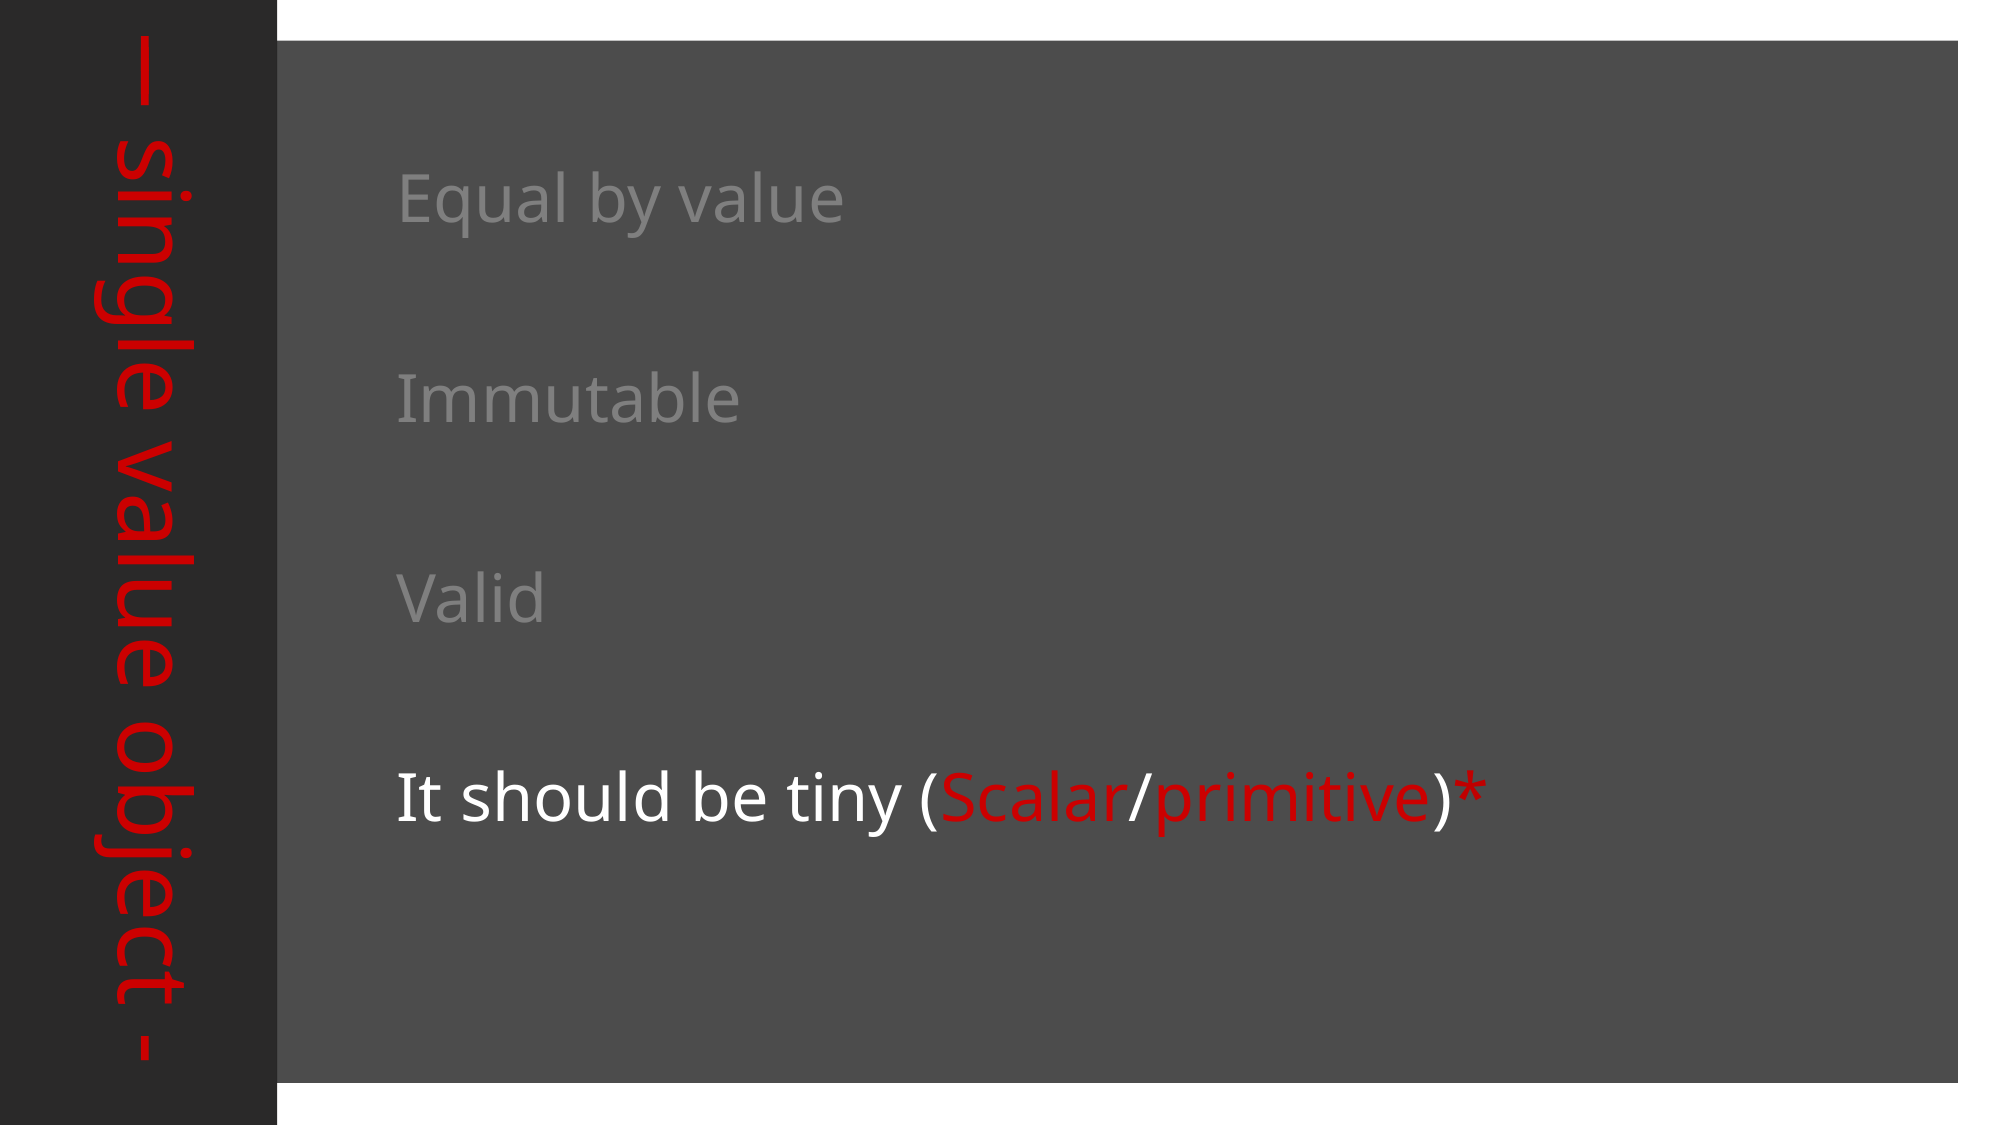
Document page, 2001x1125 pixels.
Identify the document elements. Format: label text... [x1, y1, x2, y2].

text_box Equal by value Immutable Valid It should be tiny (Scalar/primitive)* [381, 28, 1660, 816]
text_box [0, 0, 1958, 1125]
text_box ----- single value object - [74, 17, 226, 1115]
